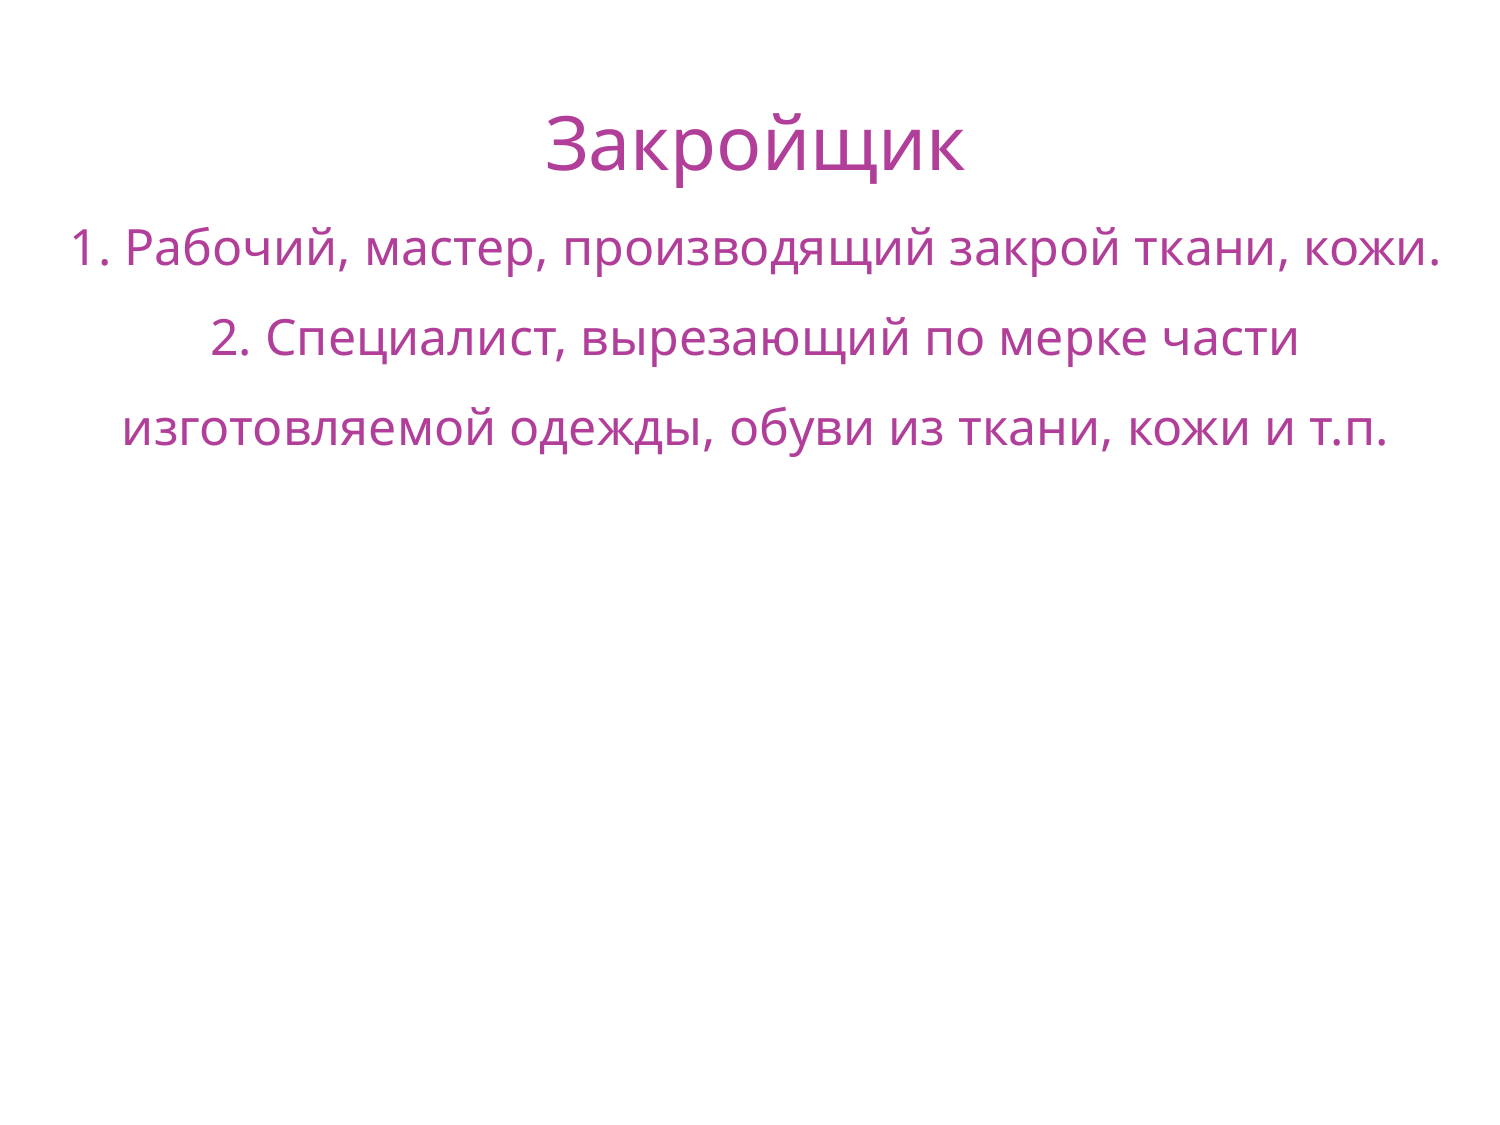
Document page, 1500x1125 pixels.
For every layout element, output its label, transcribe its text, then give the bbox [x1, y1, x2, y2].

title Закройщик 1. Рабочий, мастер, производящий закрой ткани, кожи. 2. Специалист, вырезающий по мерке части изготовляемой одежды, обуви из ткани, кожи и т.п. [46, 42, 1465, 1012]
